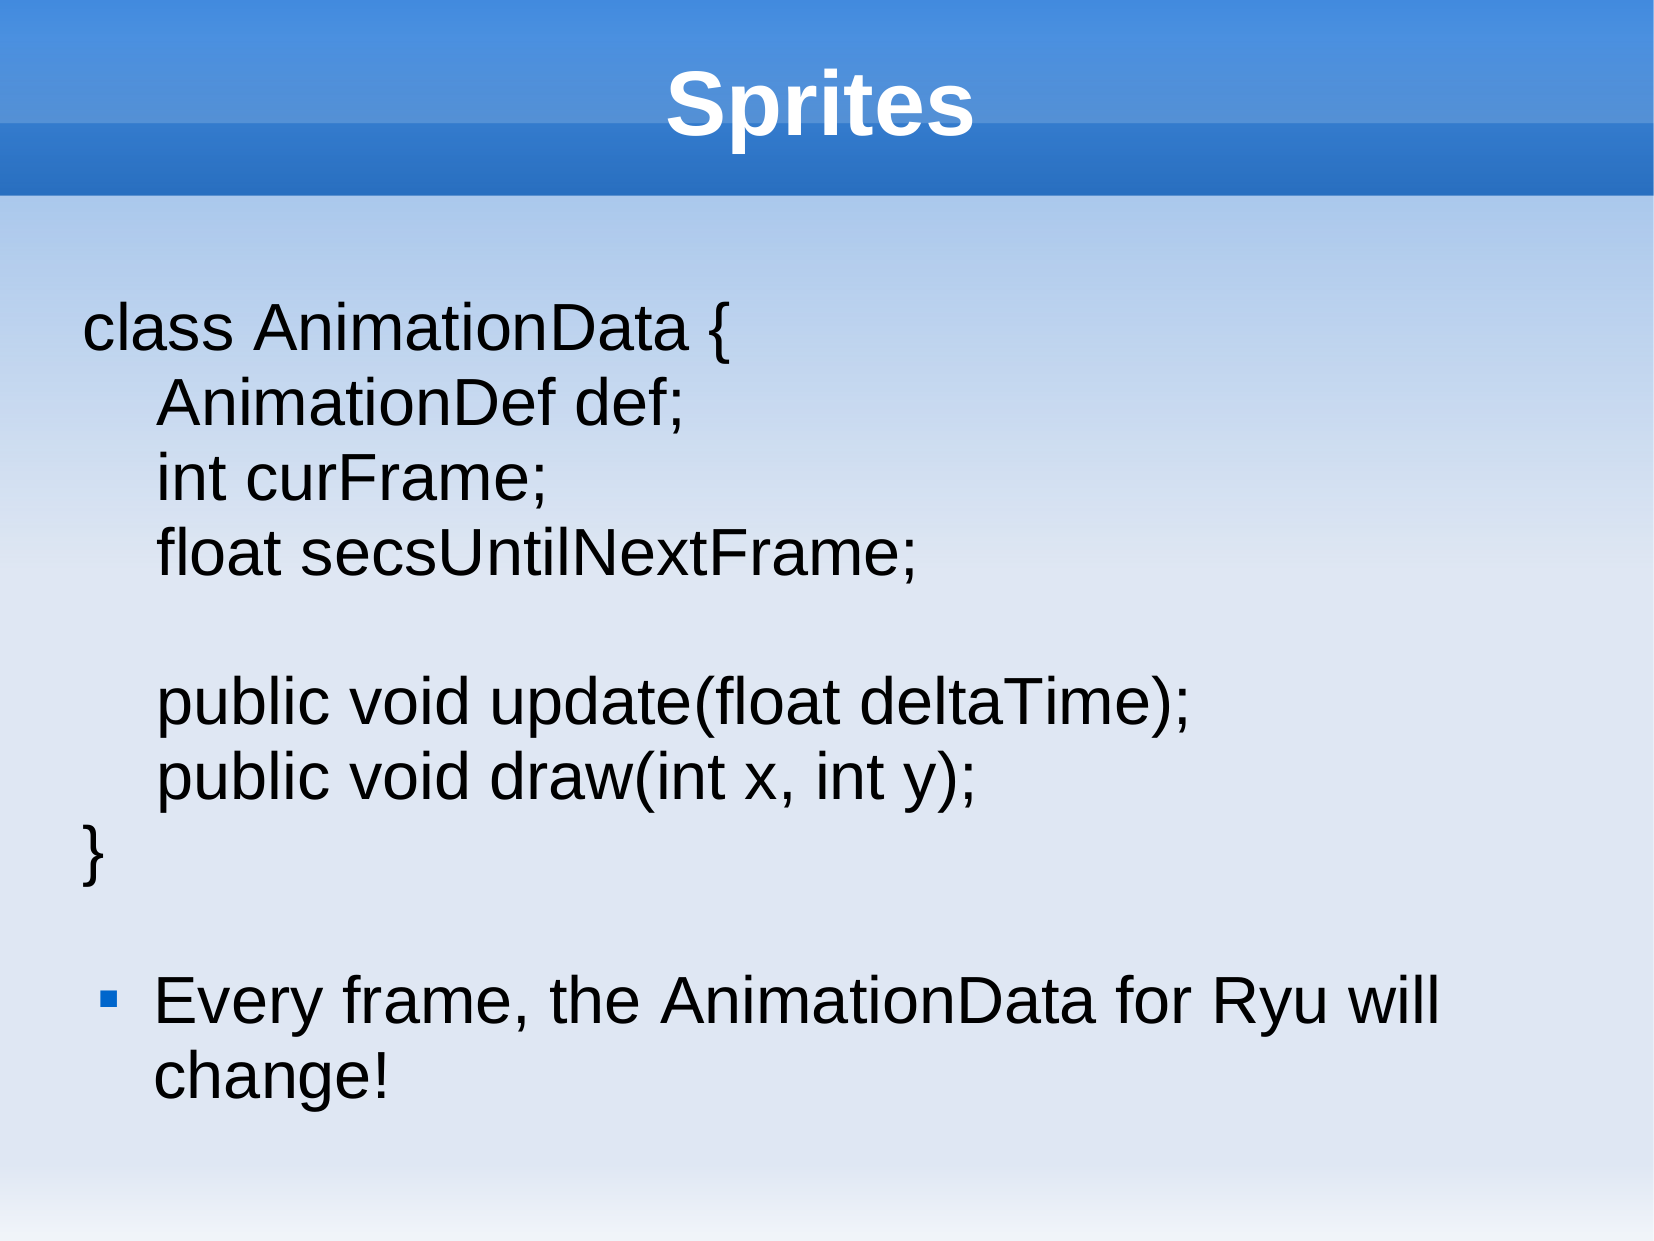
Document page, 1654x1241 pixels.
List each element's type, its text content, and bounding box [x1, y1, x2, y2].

title Sprites [76, 0, 1565, 208]
list class AnimationData { AnimationDef def; int curFrame; float secsUntilNextFrame; public void update(float deltaTime); public void draw(int x, int y); } Every frame, the AnimationData for Ryu will change! [82, 290, 1571, 1113]
picture [0, 0, 1654, 1241]
